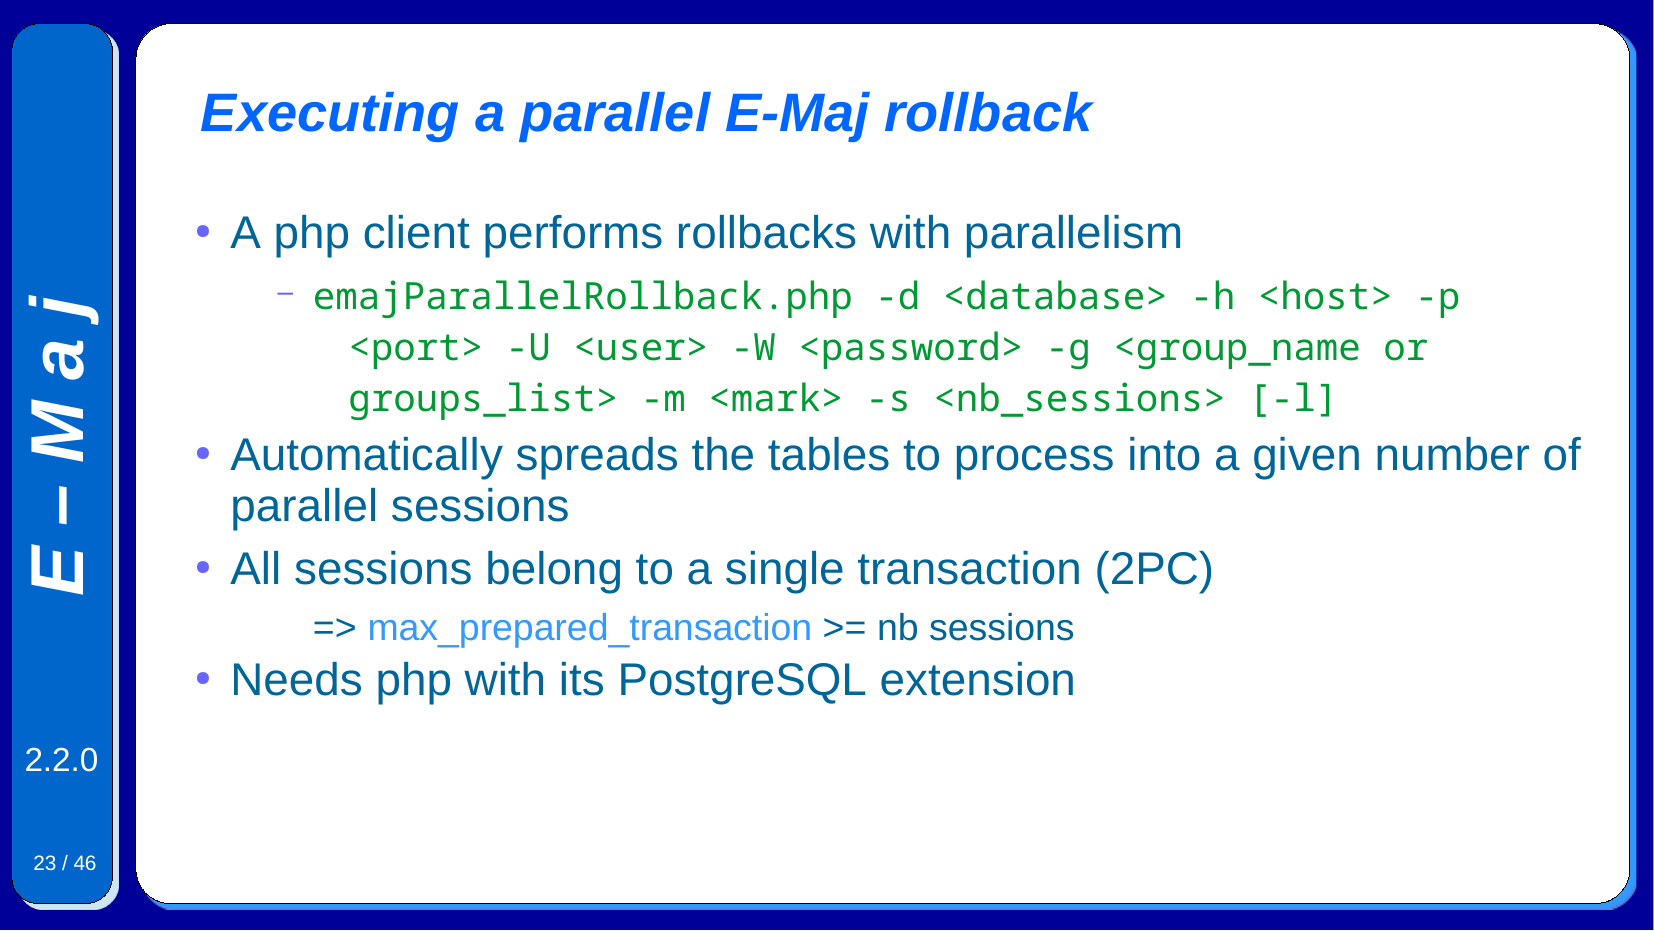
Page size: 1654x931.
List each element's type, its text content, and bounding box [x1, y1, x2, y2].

list A php client performs rollbacks with parallelism emajParallelRollback.php -d <database> -h <host> -p <port> -U <user> -W <password> -g <group_name or groups_list> -m <mark> -s <nb_sessions> [-l] Automatically spreads the tables to process into a given number of parallel sessions All sessions belong to a single transaction (2PC) => max_prepared_transaction >= nb sessions Needs php with its PostgreSQL extension [177, 206, 1587, 827]
title Executing a parallel E-Maj rollback [200, 34, 1575, 191]
